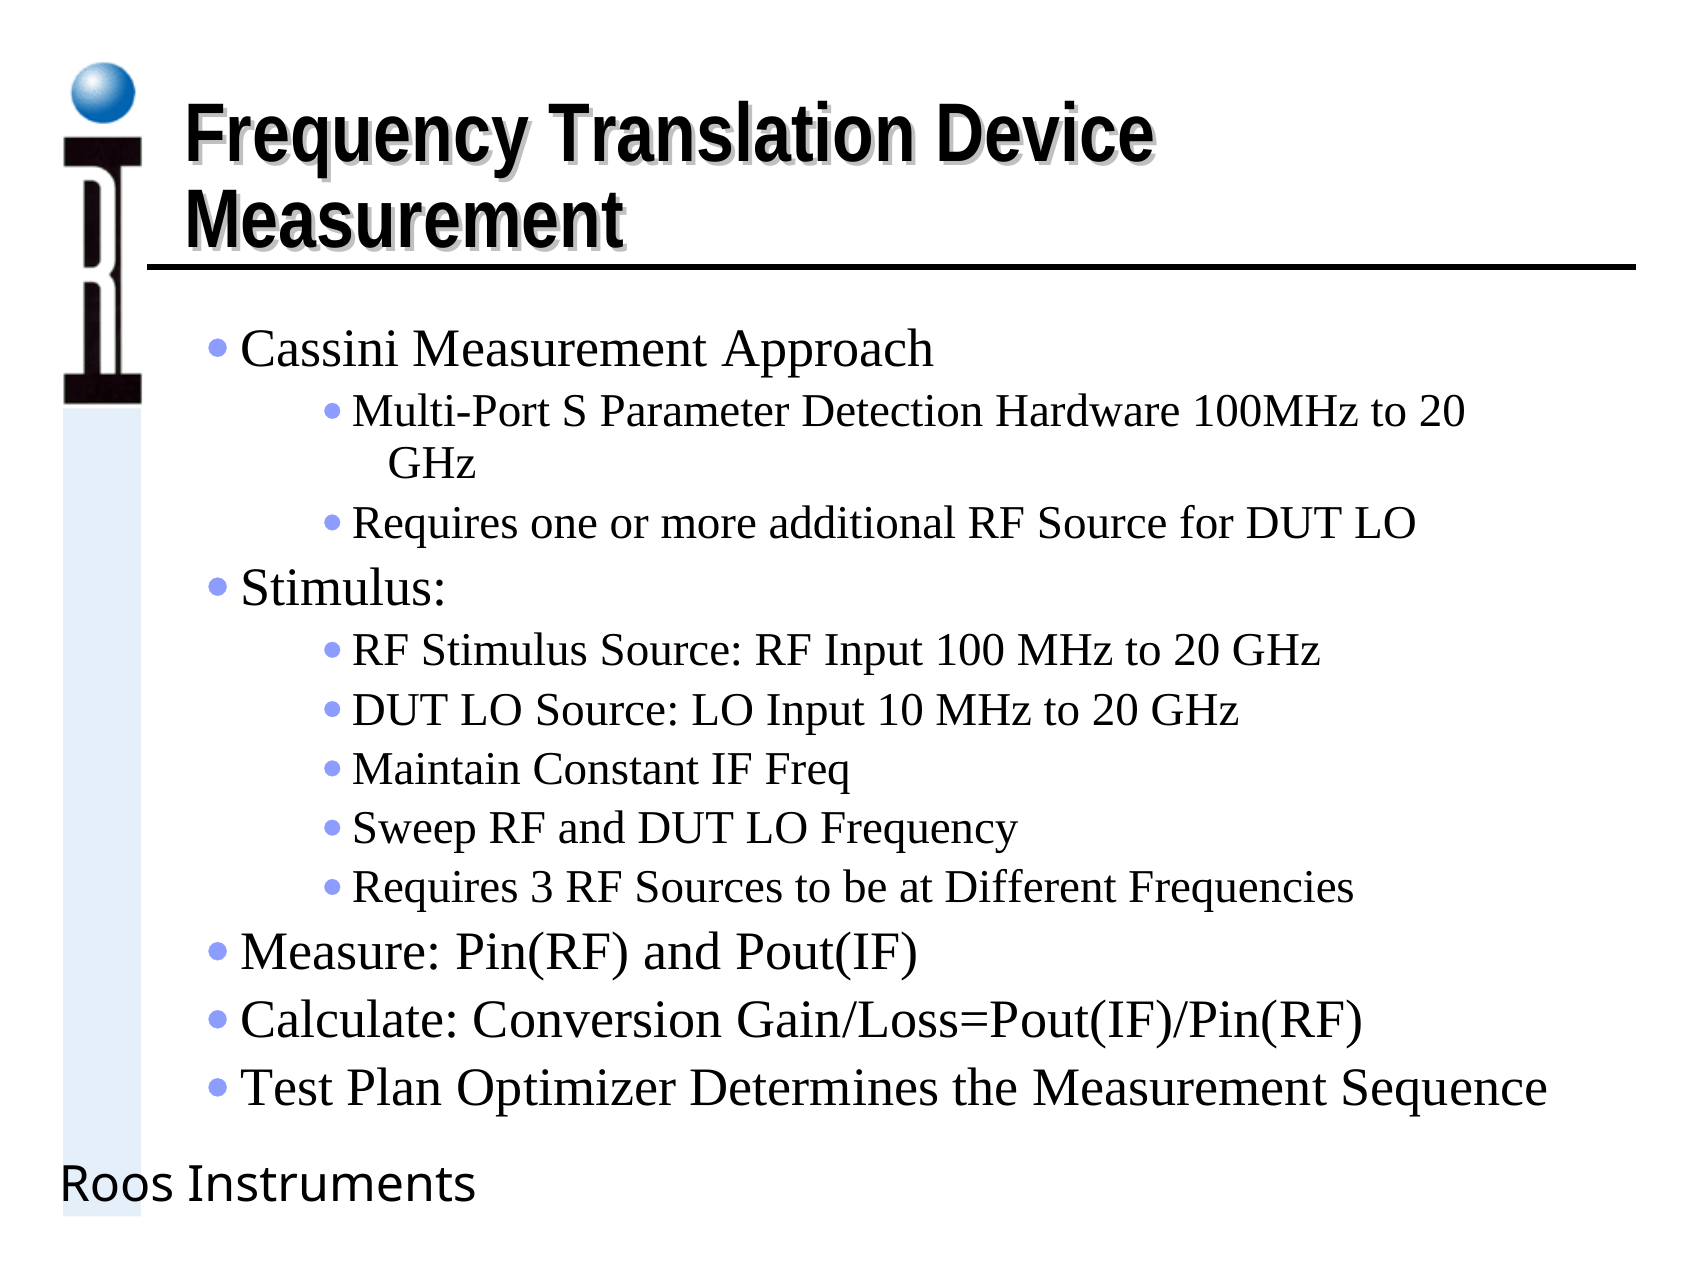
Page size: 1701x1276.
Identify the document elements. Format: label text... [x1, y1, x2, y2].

picture [59, 58, 147, 411]
text_box Cassini Measurement Approach Multi-Port S Parameter Detection Hardware 100MHz to 20 GHz Requires one or more additional RF Source for DUT LO Stimulus: RF Stimulus Source: RF Input 100 MHz to 20 GHz DUT LO Source: LO Input 10 MHz to 20 GHz Maintain Constant IF Freq Sweep RF and DUT LO Frequency Requires 3 RF Sources to be at Different Frequencies Measure: Pin(RF) and Pout(IF) Calculate: Conversion Gain/Loss=Pout(IF)/Pin(RF) Test Plan Optimizer Determines the Measurement Sequence [194, 317, 1552, 1153]
text_box Frequency Translation Device Measurement [184, 92, 1539, 280]
